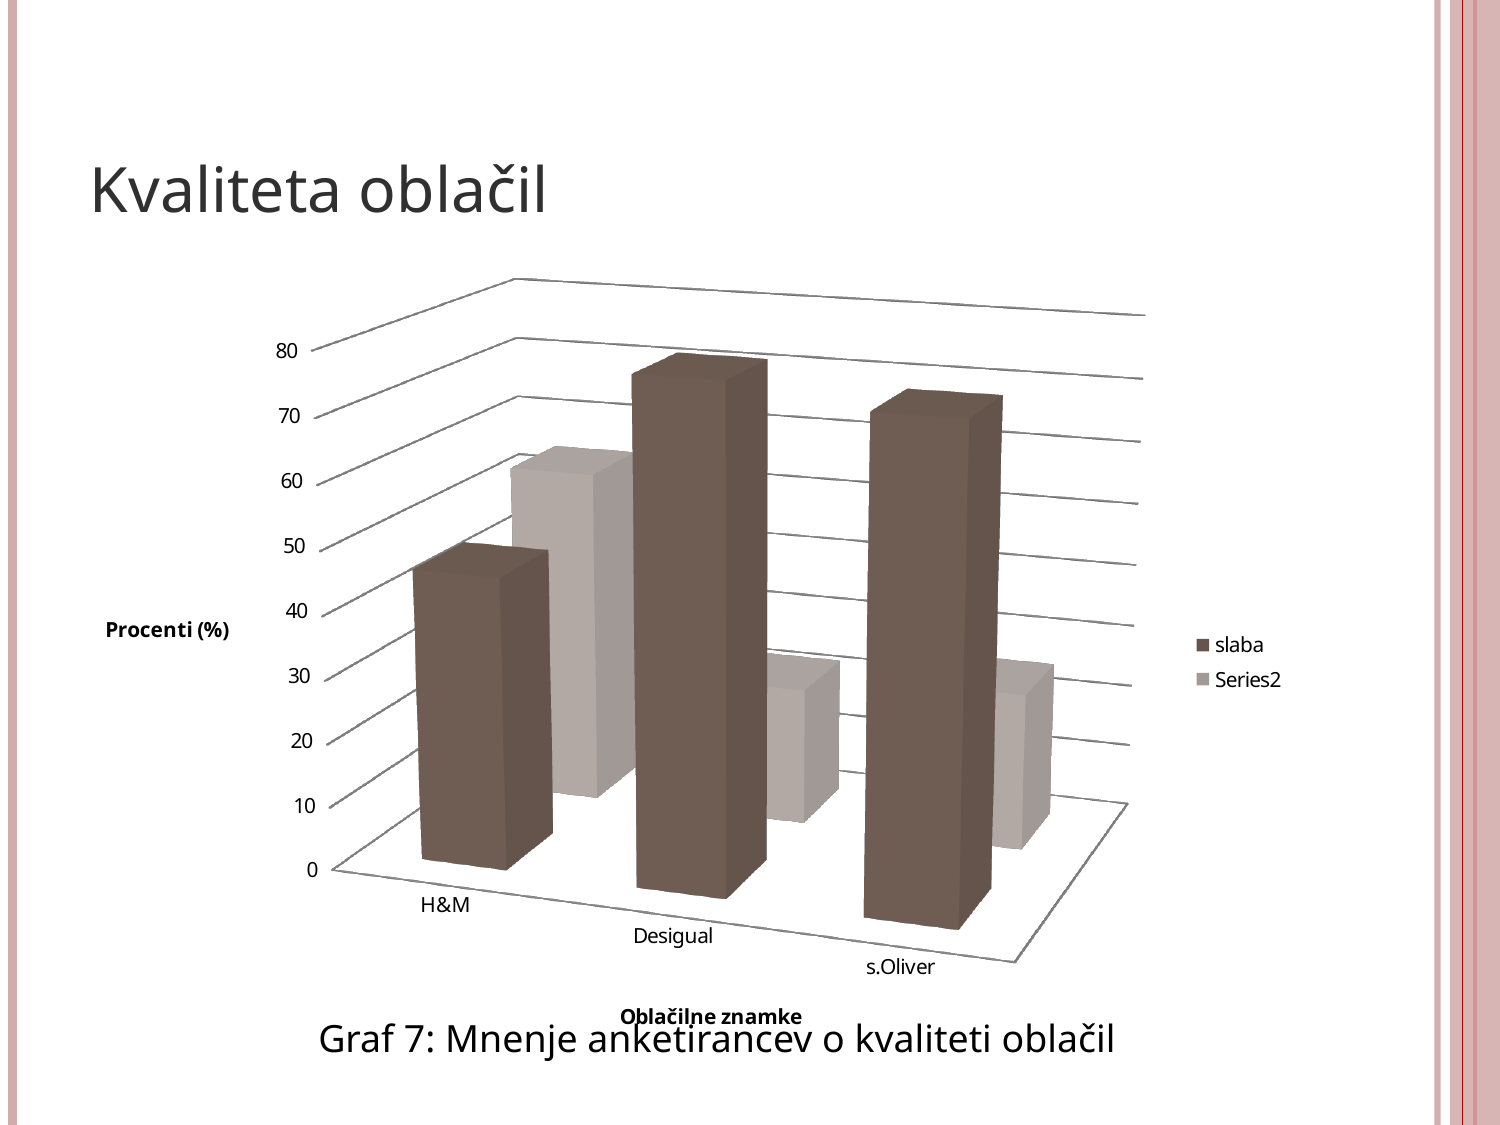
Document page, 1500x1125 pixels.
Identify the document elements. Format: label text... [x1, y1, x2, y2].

chart [75, 262, 1300, 1062]
text_box Graf 7: Mnenje anketirancev o kvaliteti oblačil [265, 1007, 1170, 1067]
title Kvaliteta oblačil [75, 45, 1300, 233]
